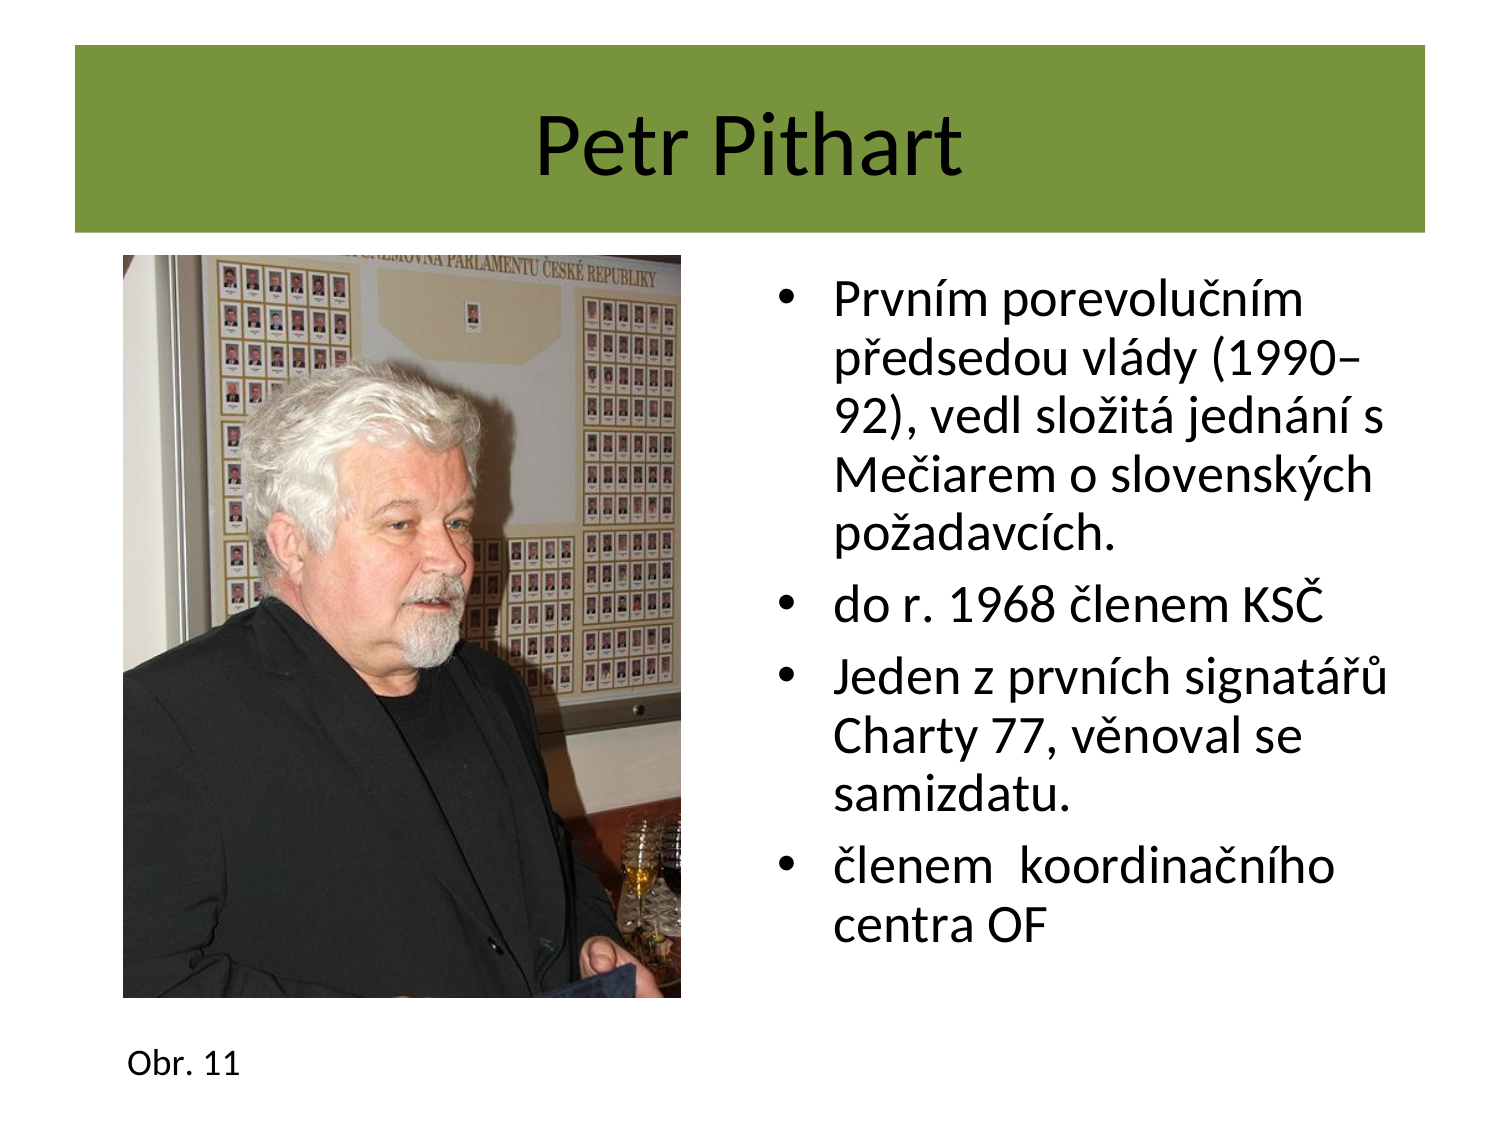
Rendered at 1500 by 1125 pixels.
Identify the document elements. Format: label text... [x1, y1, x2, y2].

text_box [123, 255, 681, 998]
list Prvním porevolučním předsedou vlády (1990– 92), vedl složitá jednání s Mečiarem o slovenských požadavcích. do r. 1968 členem KSČ Jeden z prvních signatářů Charty 77, věnoval se samizdatu. členem koordinačního centra OF [762, 262, 1426, 1110]
title Petr Pithart [75, 45, 1426, 233]
text_box Obr. 11 [112, 1030, 325, 1091]
